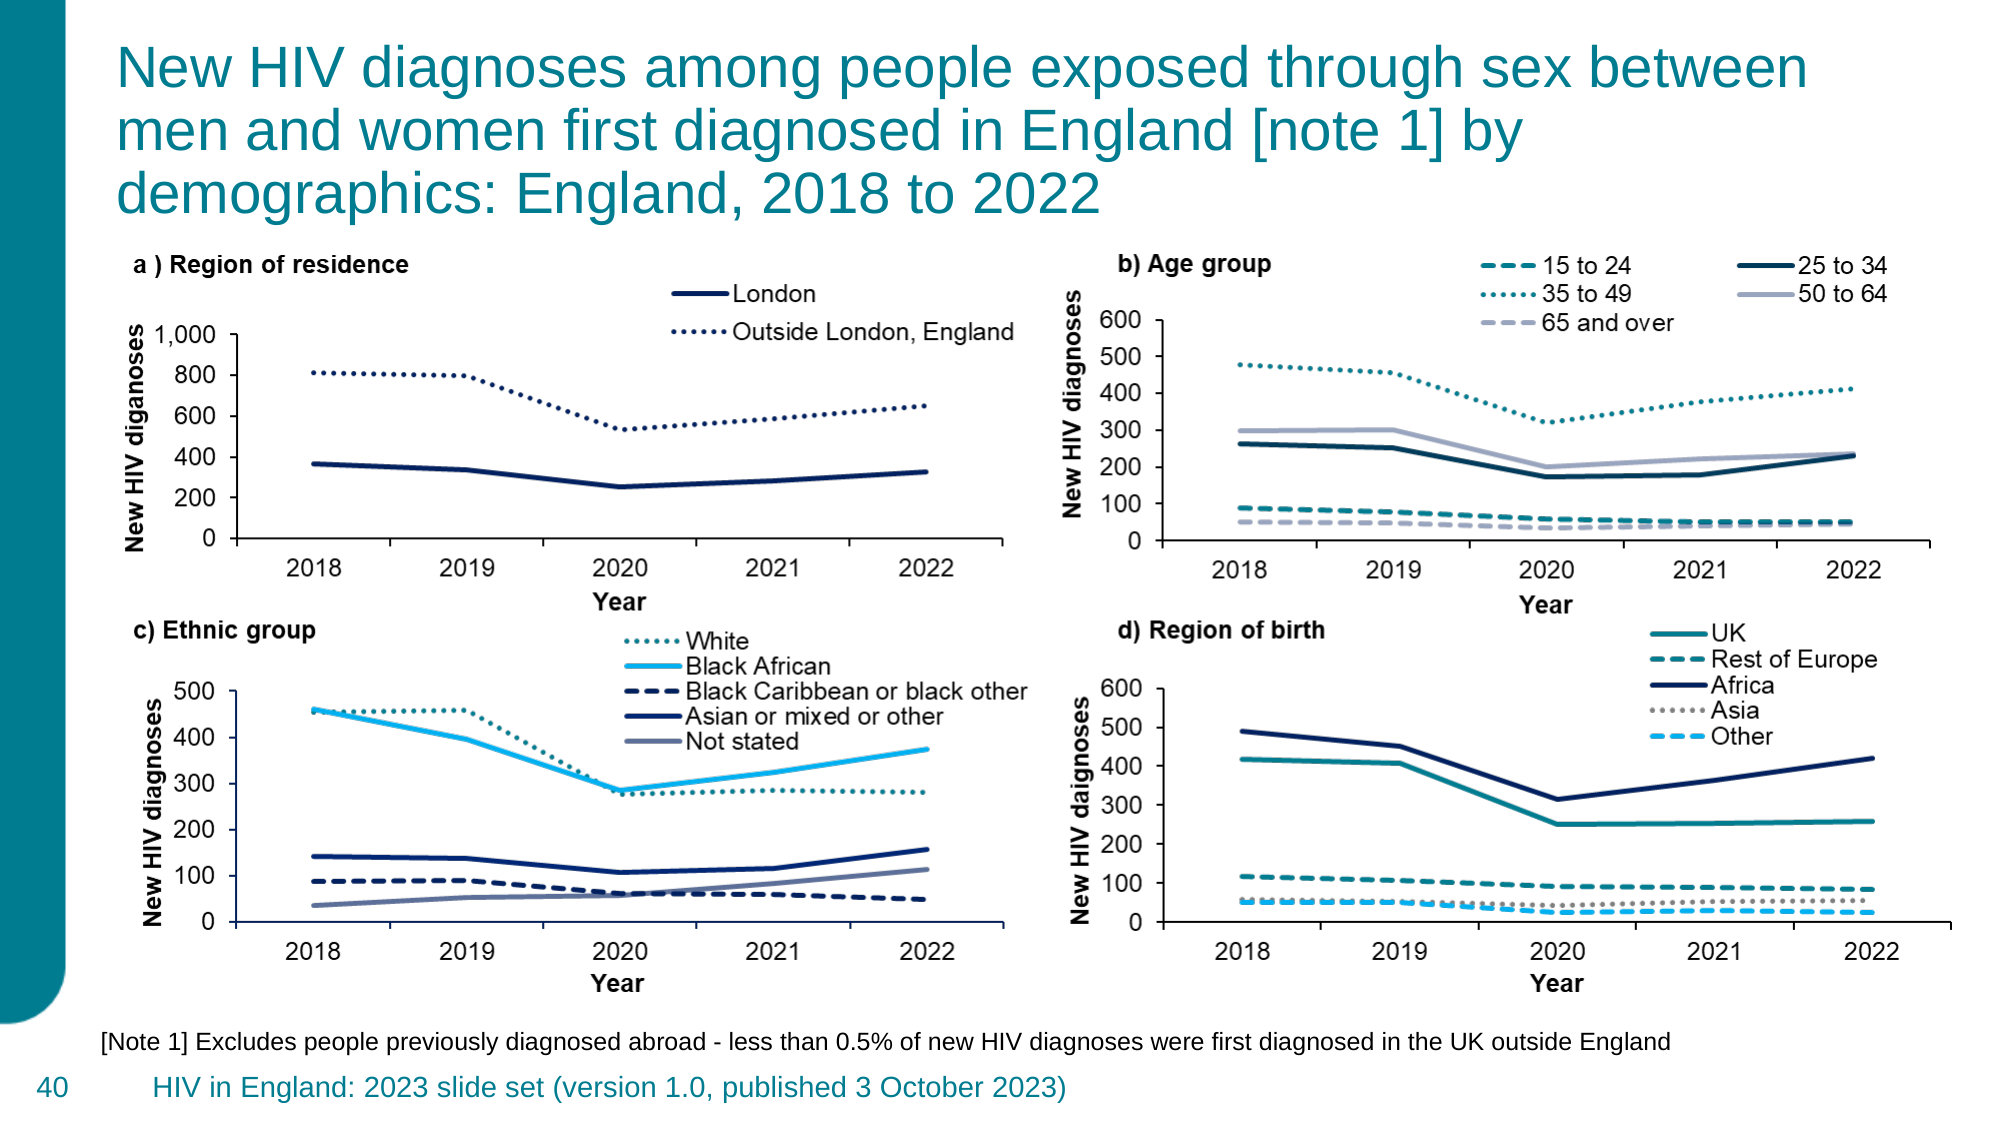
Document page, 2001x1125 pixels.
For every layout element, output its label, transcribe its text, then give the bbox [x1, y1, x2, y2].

title New HIV diagnoses among people exposed through sex between men and women first diagnosed in England [note 1] by demographics: England, 2018 to 2022 [101, 29, 1926, 189]
text_box [21, 1056, 120, 1117]
picture [101, 239, 1984, 1007]
text_box [Note 1] Excludes people previously diagnosed abroad - less than 0.5% of new HIV diagnoses were first diagnosed in the UK outside England [85, 1018, 1820, 1094]
text_box HIV in England: 2023 slide set (version 1.0, published 3 October 2023) [137, 1056, 1780, 1116]
